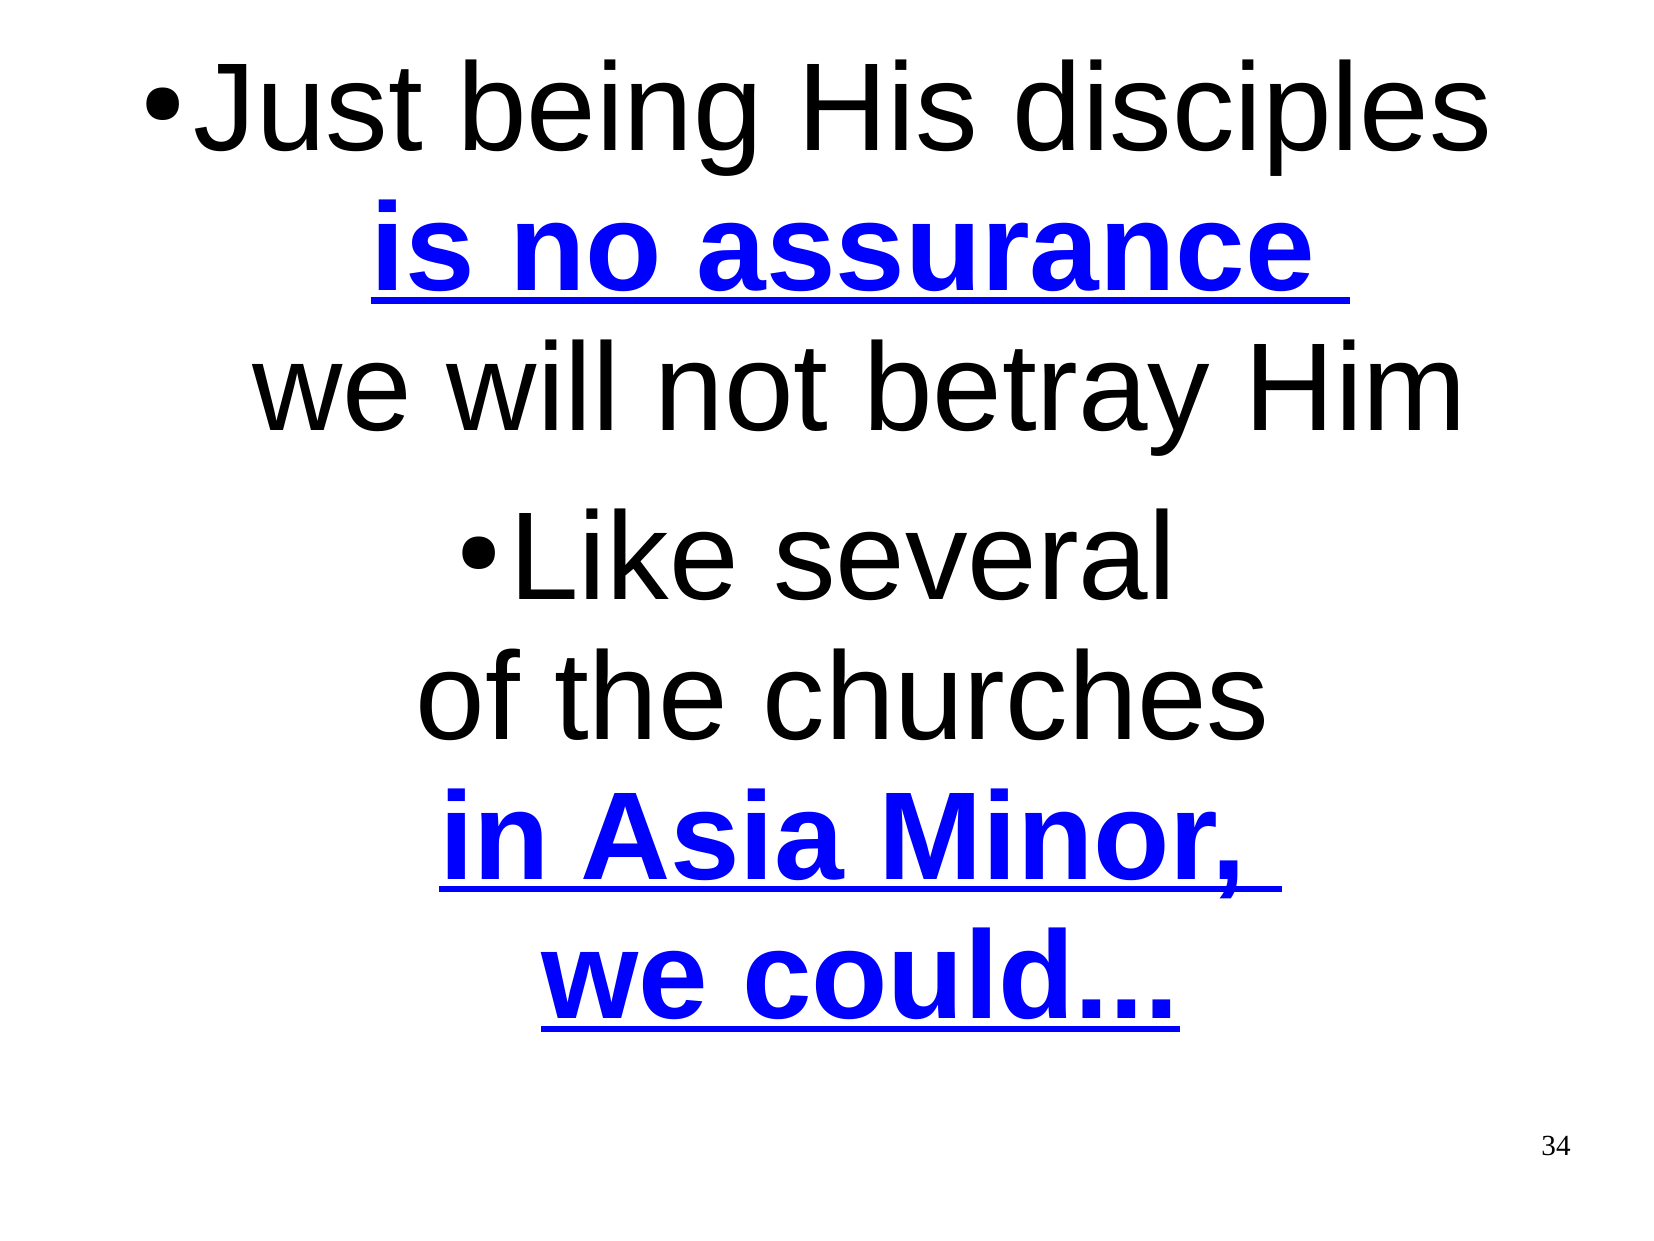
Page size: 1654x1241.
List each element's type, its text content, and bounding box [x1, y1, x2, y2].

list Just being His disciples is no assurance we will not betray Him Like several of the churches in Asia Minor, we could... [37, 37, 1613, 1238]
